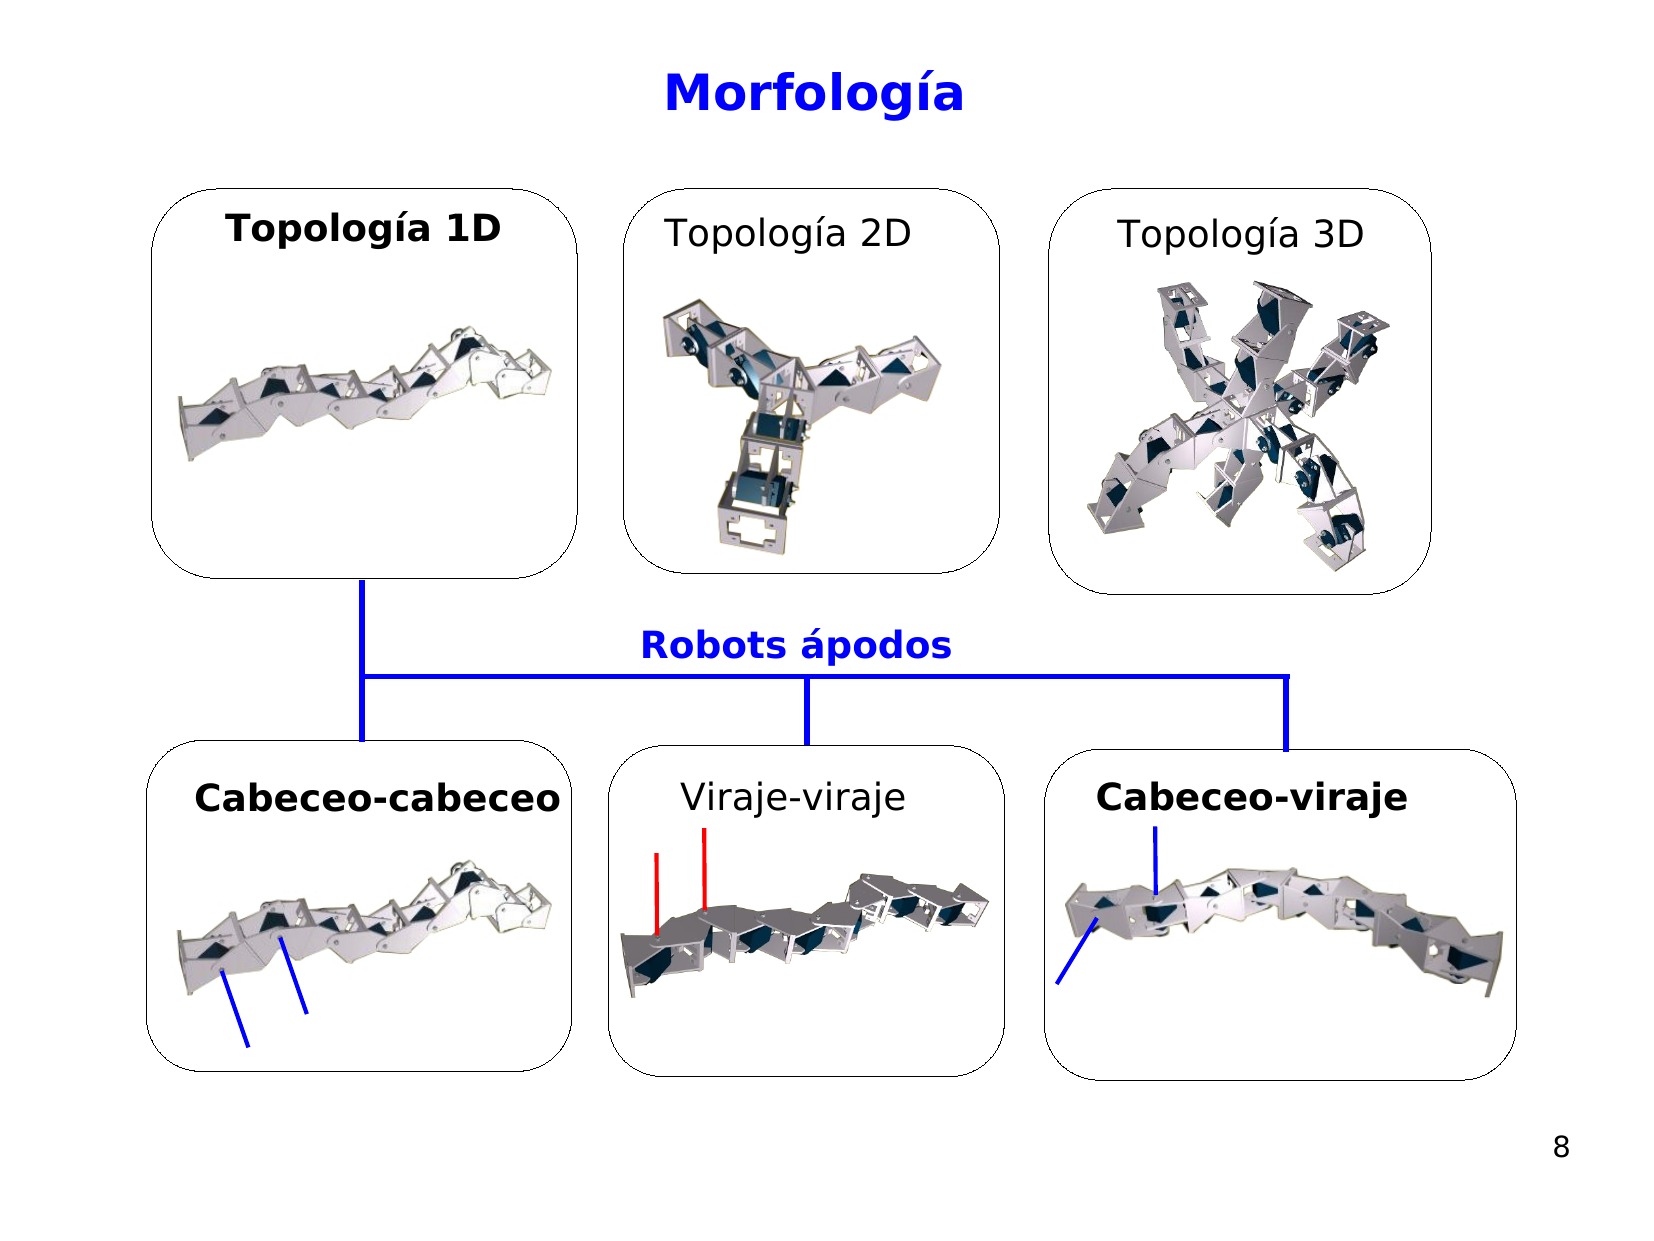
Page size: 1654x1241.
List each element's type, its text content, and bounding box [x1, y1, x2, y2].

text_box Robots ápodos [625, 616, 968, 675]
text_box Topología 3D [1102, 205, 1381, 264]
text_box Viraje-viraje [665, 768, 922, 827]
picture [167, 856, 557, 1002]
picture [168, 322, 557, 468]
text_box Cabeceo-cabeceo [179, 769, 577, 829]
picture [599, 275, 1008, 582]
text_box Cabeceo-viraje [1080, 768, 1424, 827]
text_box Topología 1D [210, 199, 518, 258]
text_box Morfología [648, 56, 982, 130]
picture [1058, 865, 1515, 1002]
text_box Topología 2D [649, 203, 928, 263]
picture [1035, 266, 1456, 576]
picture [615, 869, 991, 1006]
